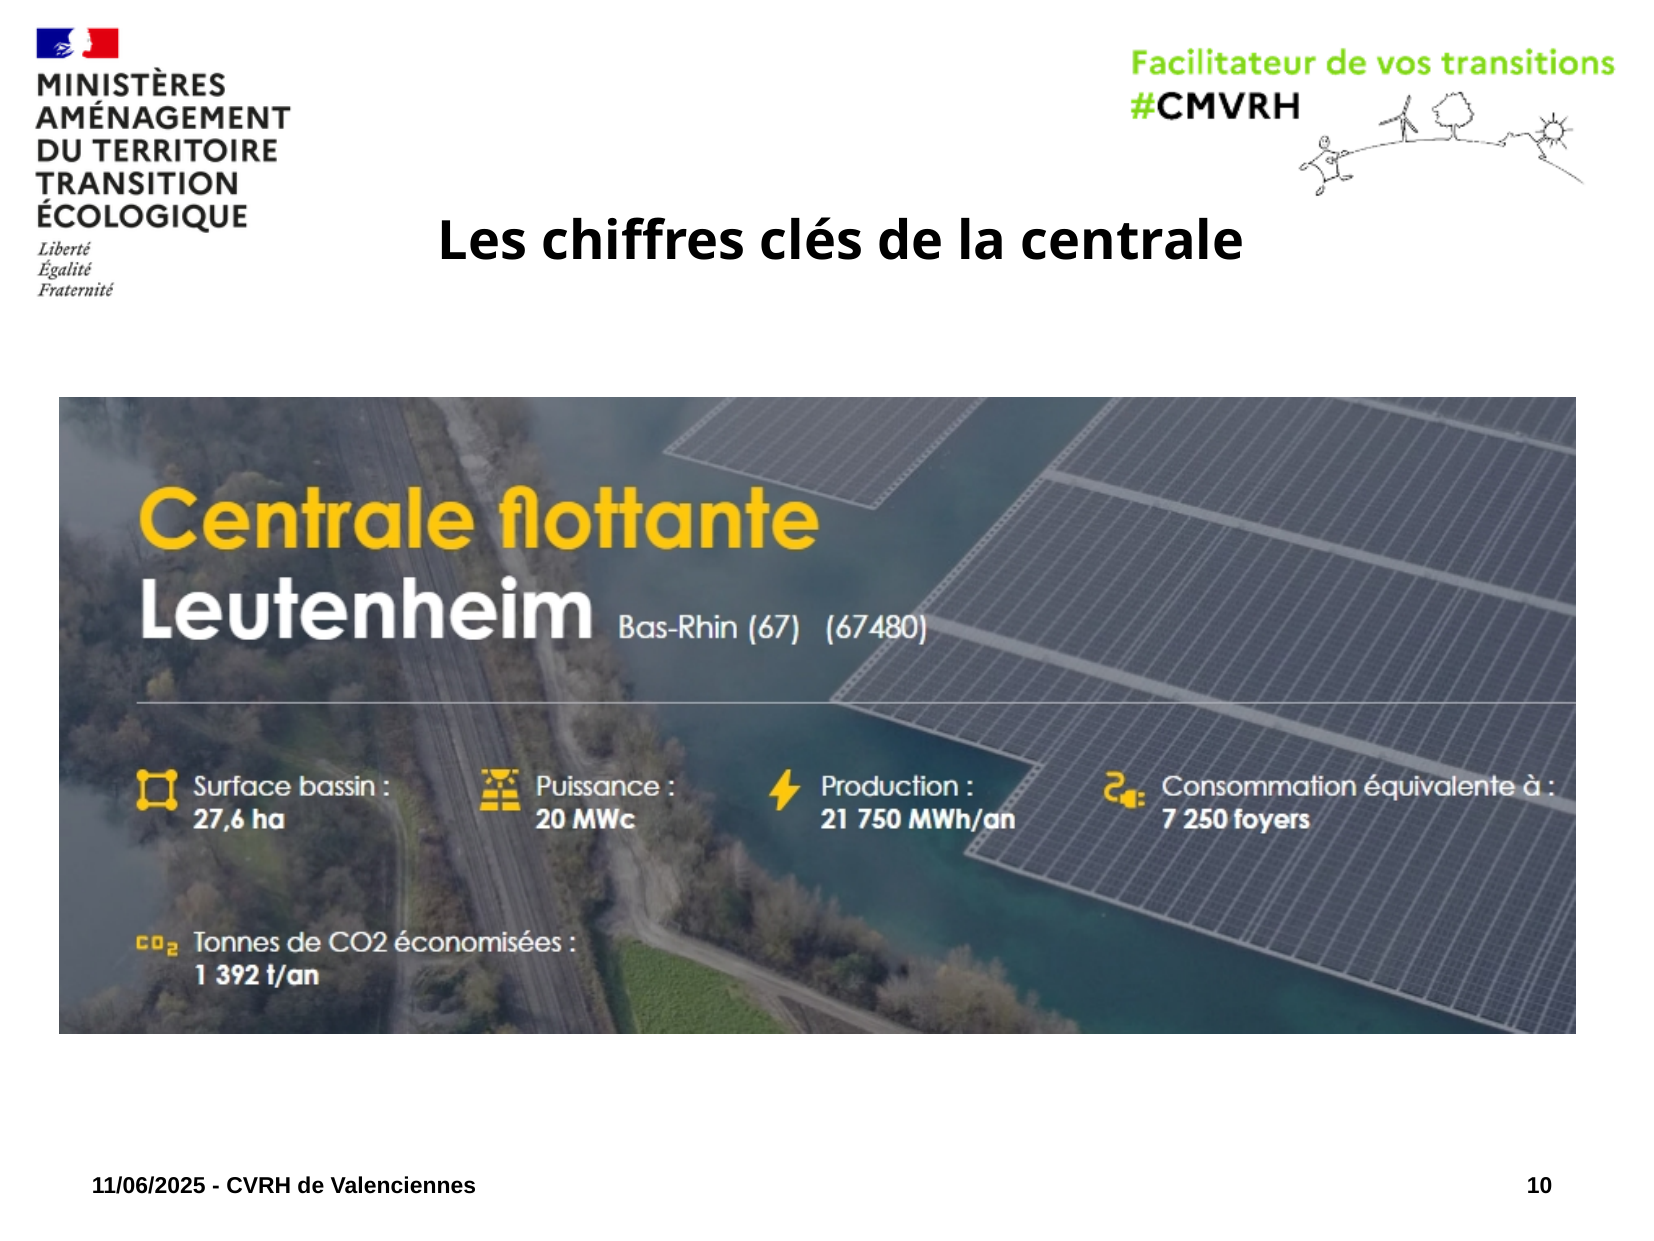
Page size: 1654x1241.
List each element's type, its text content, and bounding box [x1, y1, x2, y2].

picture [59, 397, 1576, 1034]
text_box Les chiffres clés de la centrale [265, 194, 1418, 354]
picture [1122, 39, 1625, 207]
text_box 11/06/2025 - CVRH de Valenciennes <numéro> [77, 1165, 1584, 1206]
picture [29, 21, 325, 305]
